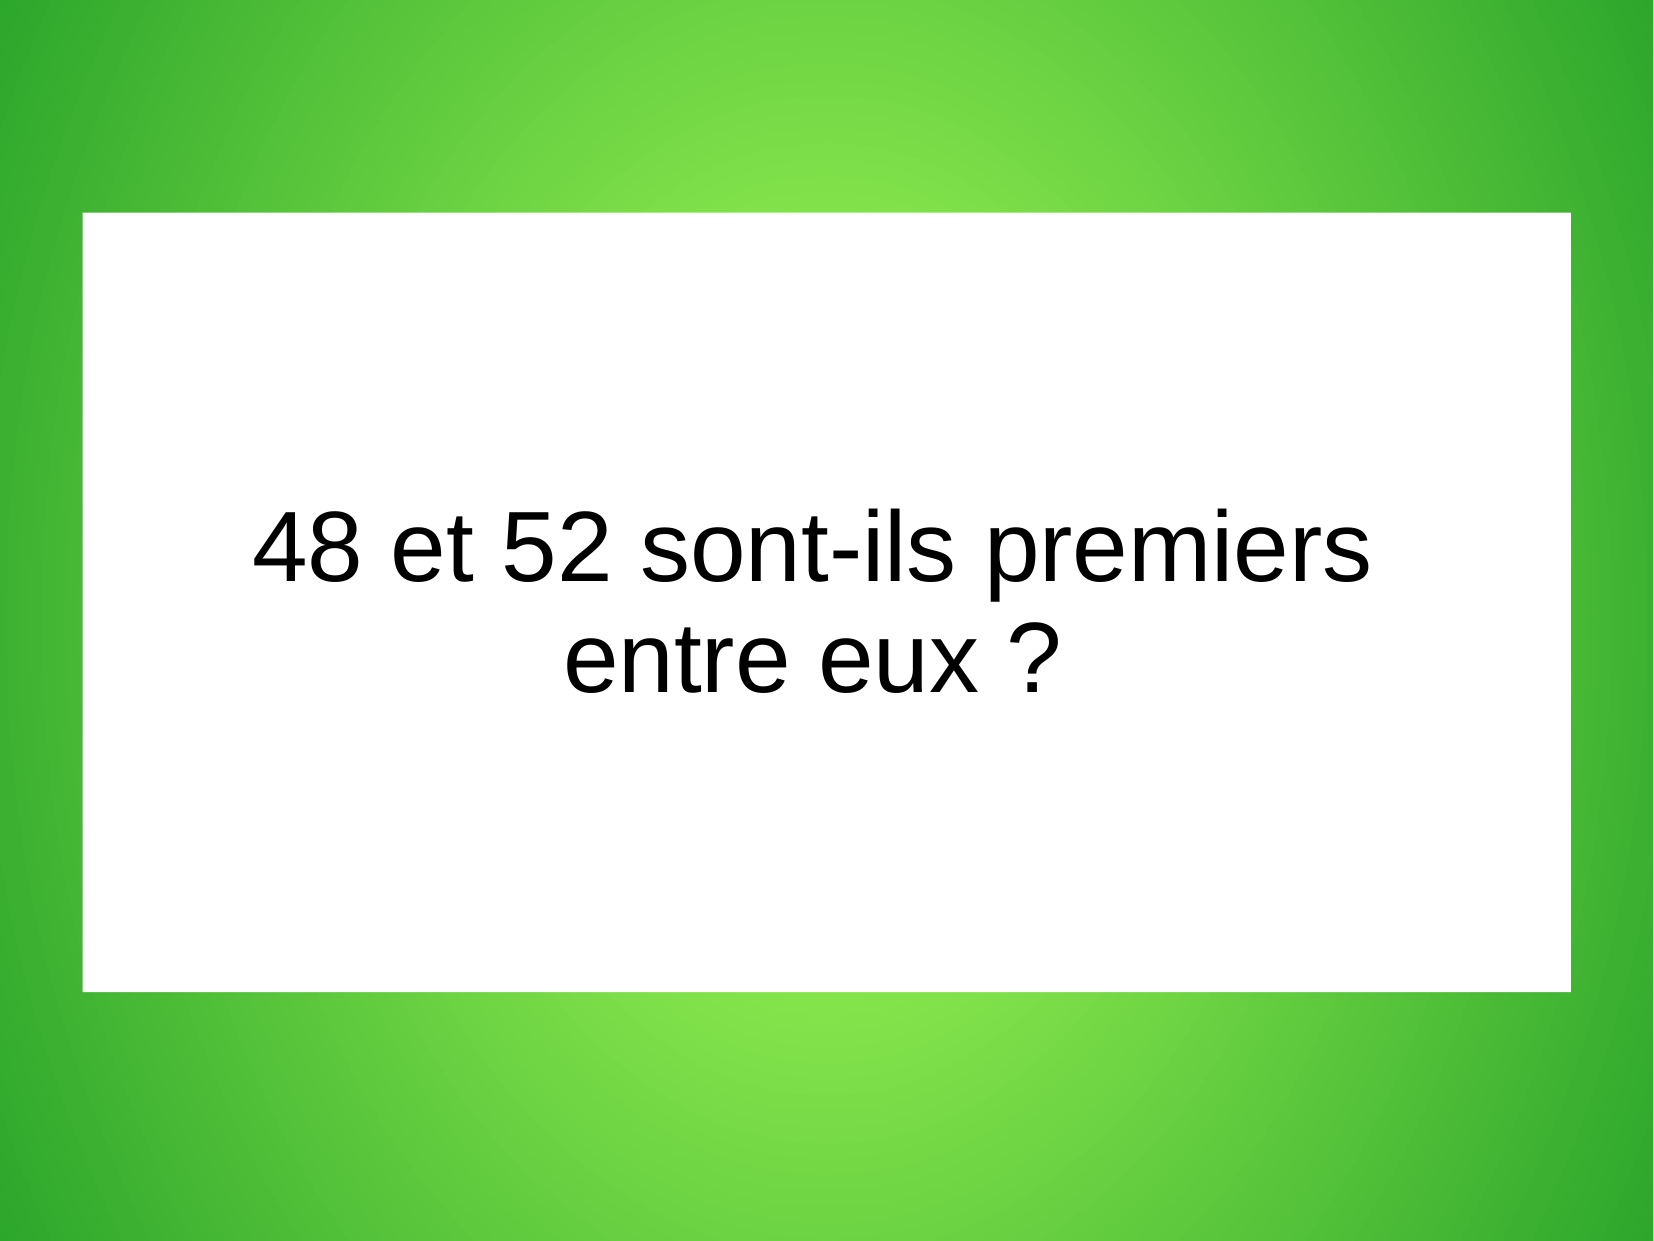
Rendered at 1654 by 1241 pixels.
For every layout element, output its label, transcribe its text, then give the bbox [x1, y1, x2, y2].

subtitle 48 et 52 sont-ils premiers entre eux ? [82, 212, 1571, 993]
picture [0, 0, 1654, 1241]
